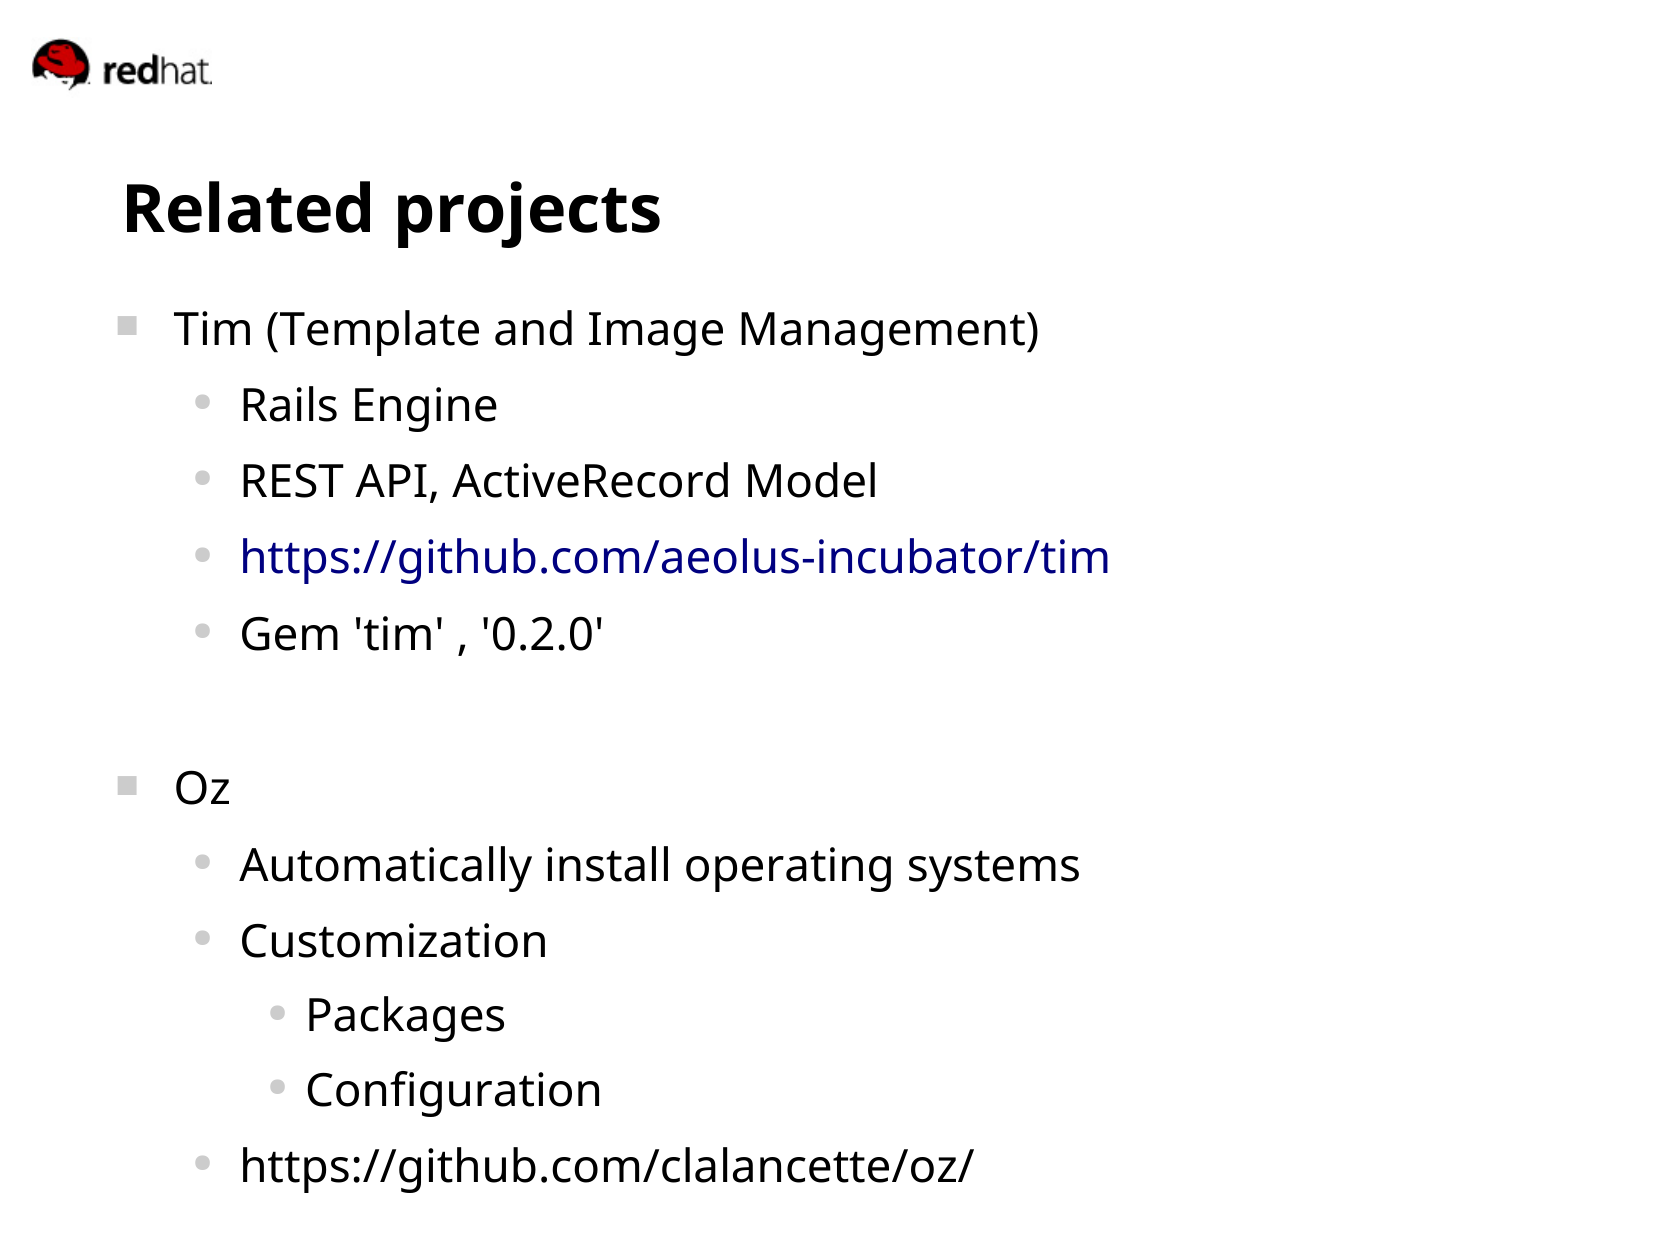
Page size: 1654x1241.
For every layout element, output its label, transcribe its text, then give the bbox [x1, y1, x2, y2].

title Related projects [121, 102, 1534, 310]
picture [31, 37, 212, 98]
list Tim (Template and Image Management) Rails Engine REST API, ActiveRecord Model https://github.com/aeolus-incubator/tim Gem 'tim' , '0.2.0' Oz Automatically install operating systems Customization Packages Configuration https://github.com/clalancette/oz/ [117, 295, 1530, 1085]
